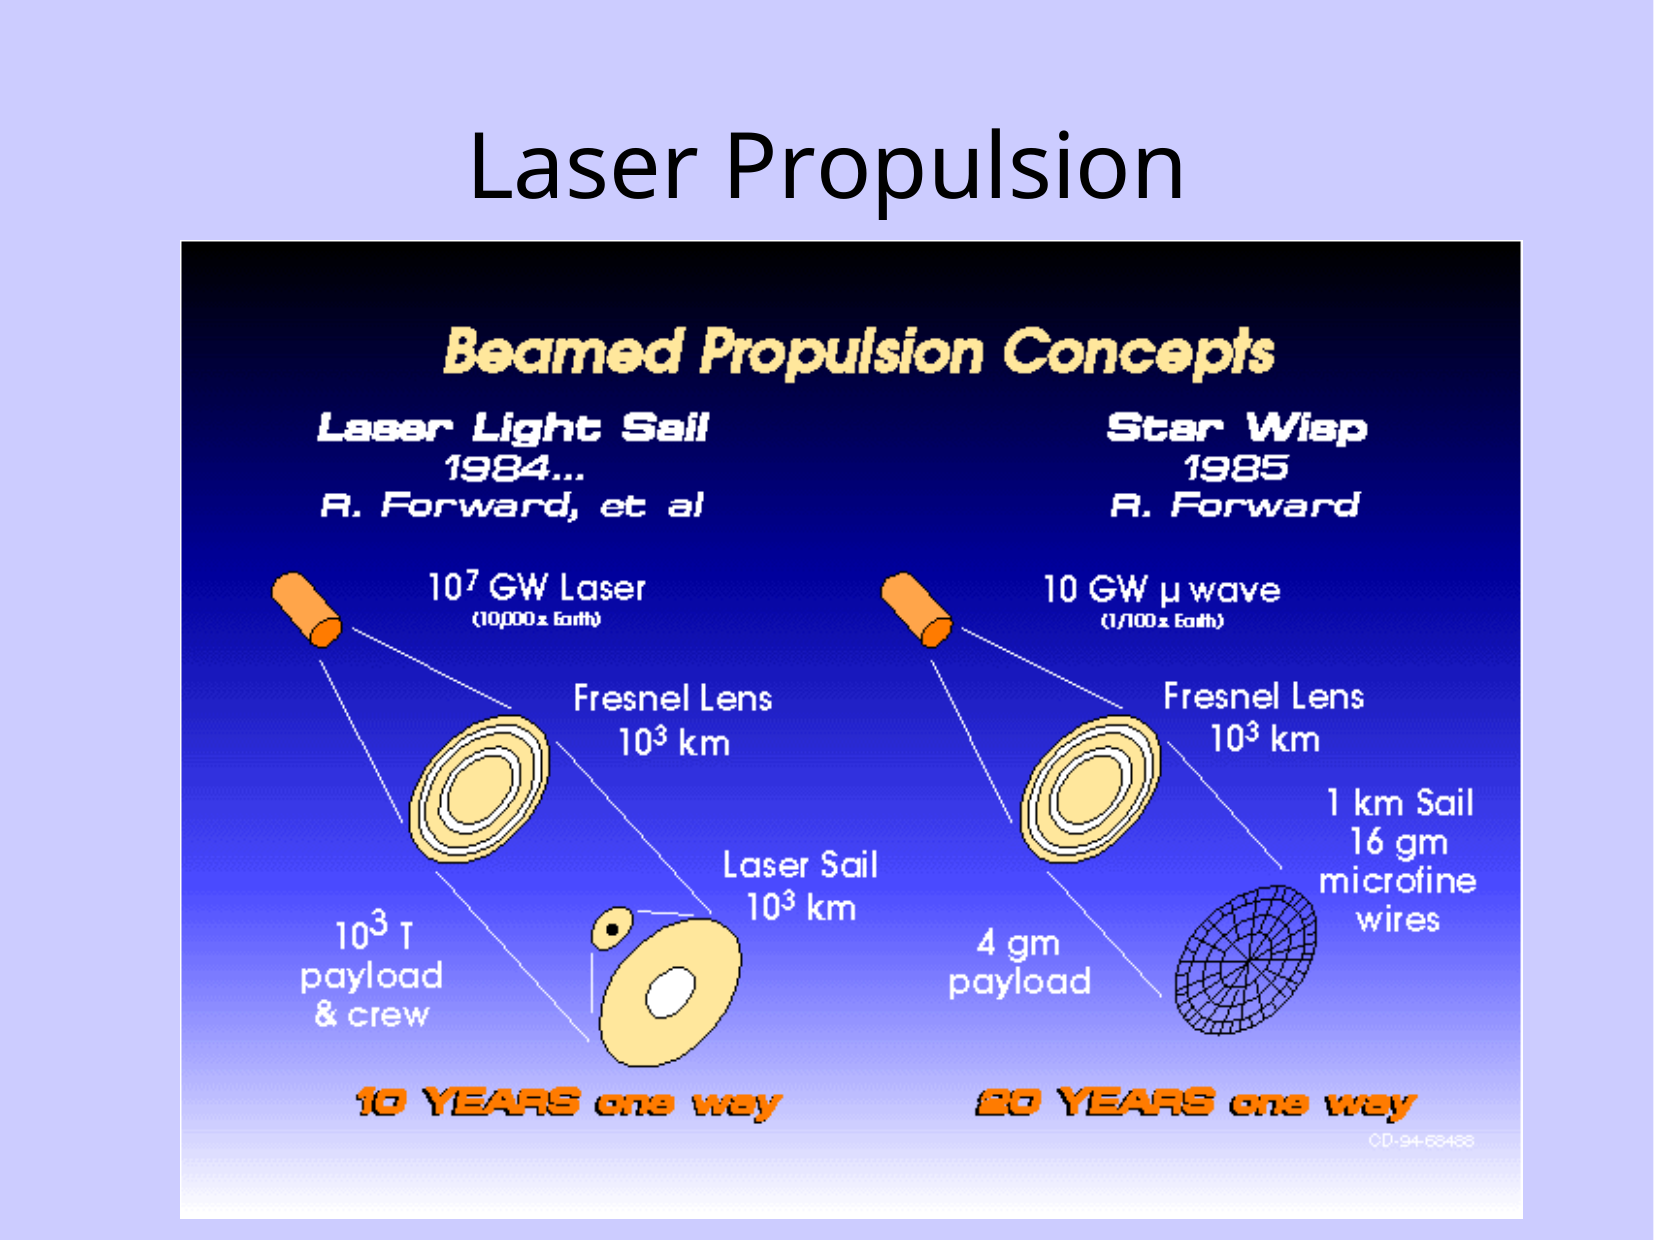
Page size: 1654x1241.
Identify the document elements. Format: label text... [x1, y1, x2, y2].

title Laser Propulsion [121, 102, 1534, 224]
picture [180, 240, 1523, 1219]
